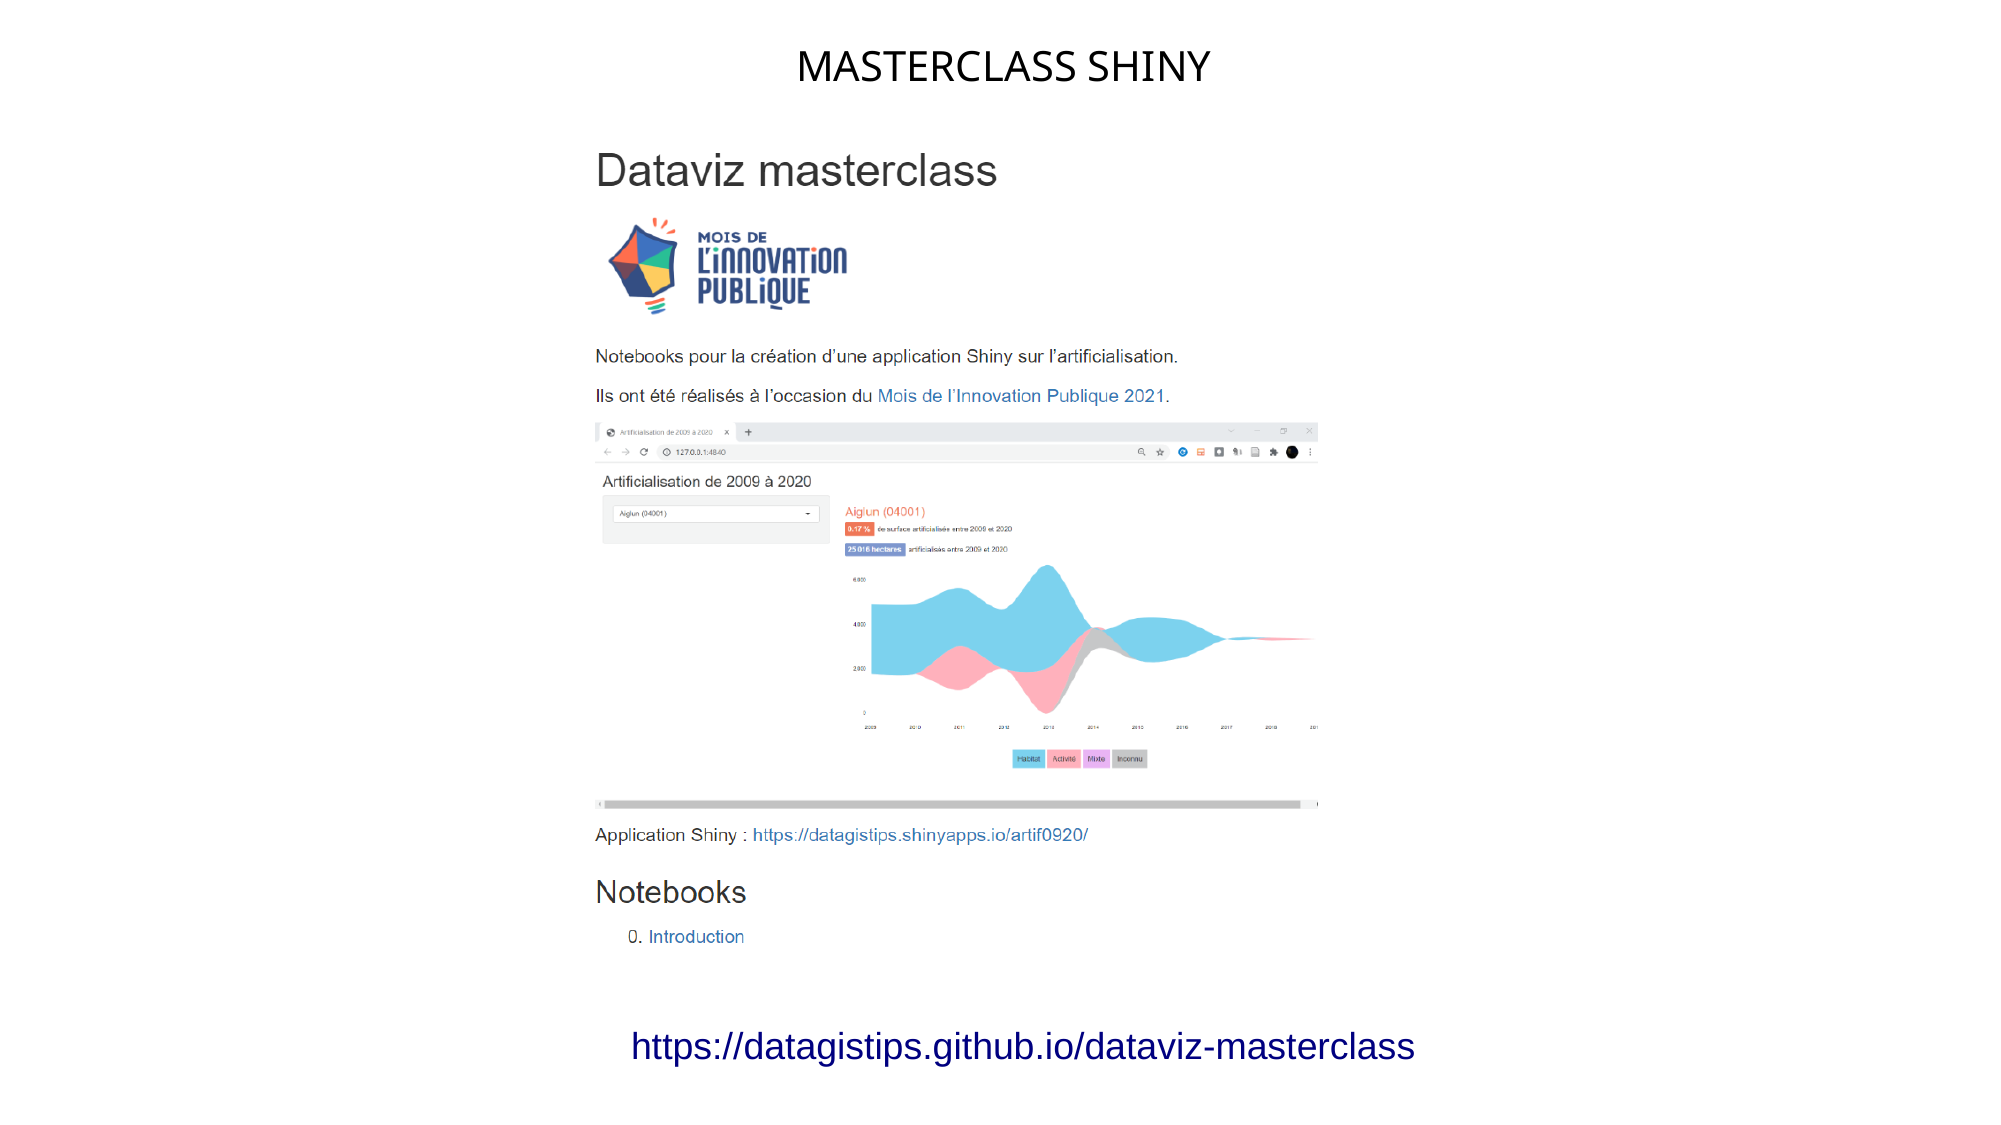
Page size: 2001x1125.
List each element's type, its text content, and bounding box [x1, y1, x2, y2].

text_box https://datagistips.github.io/dataviz-masterclass [616, 1017, 1441, 1075]
text_box Masterclass shiny [0, 0, 2000, 130]
picture [531, 147, 1492, 961]
